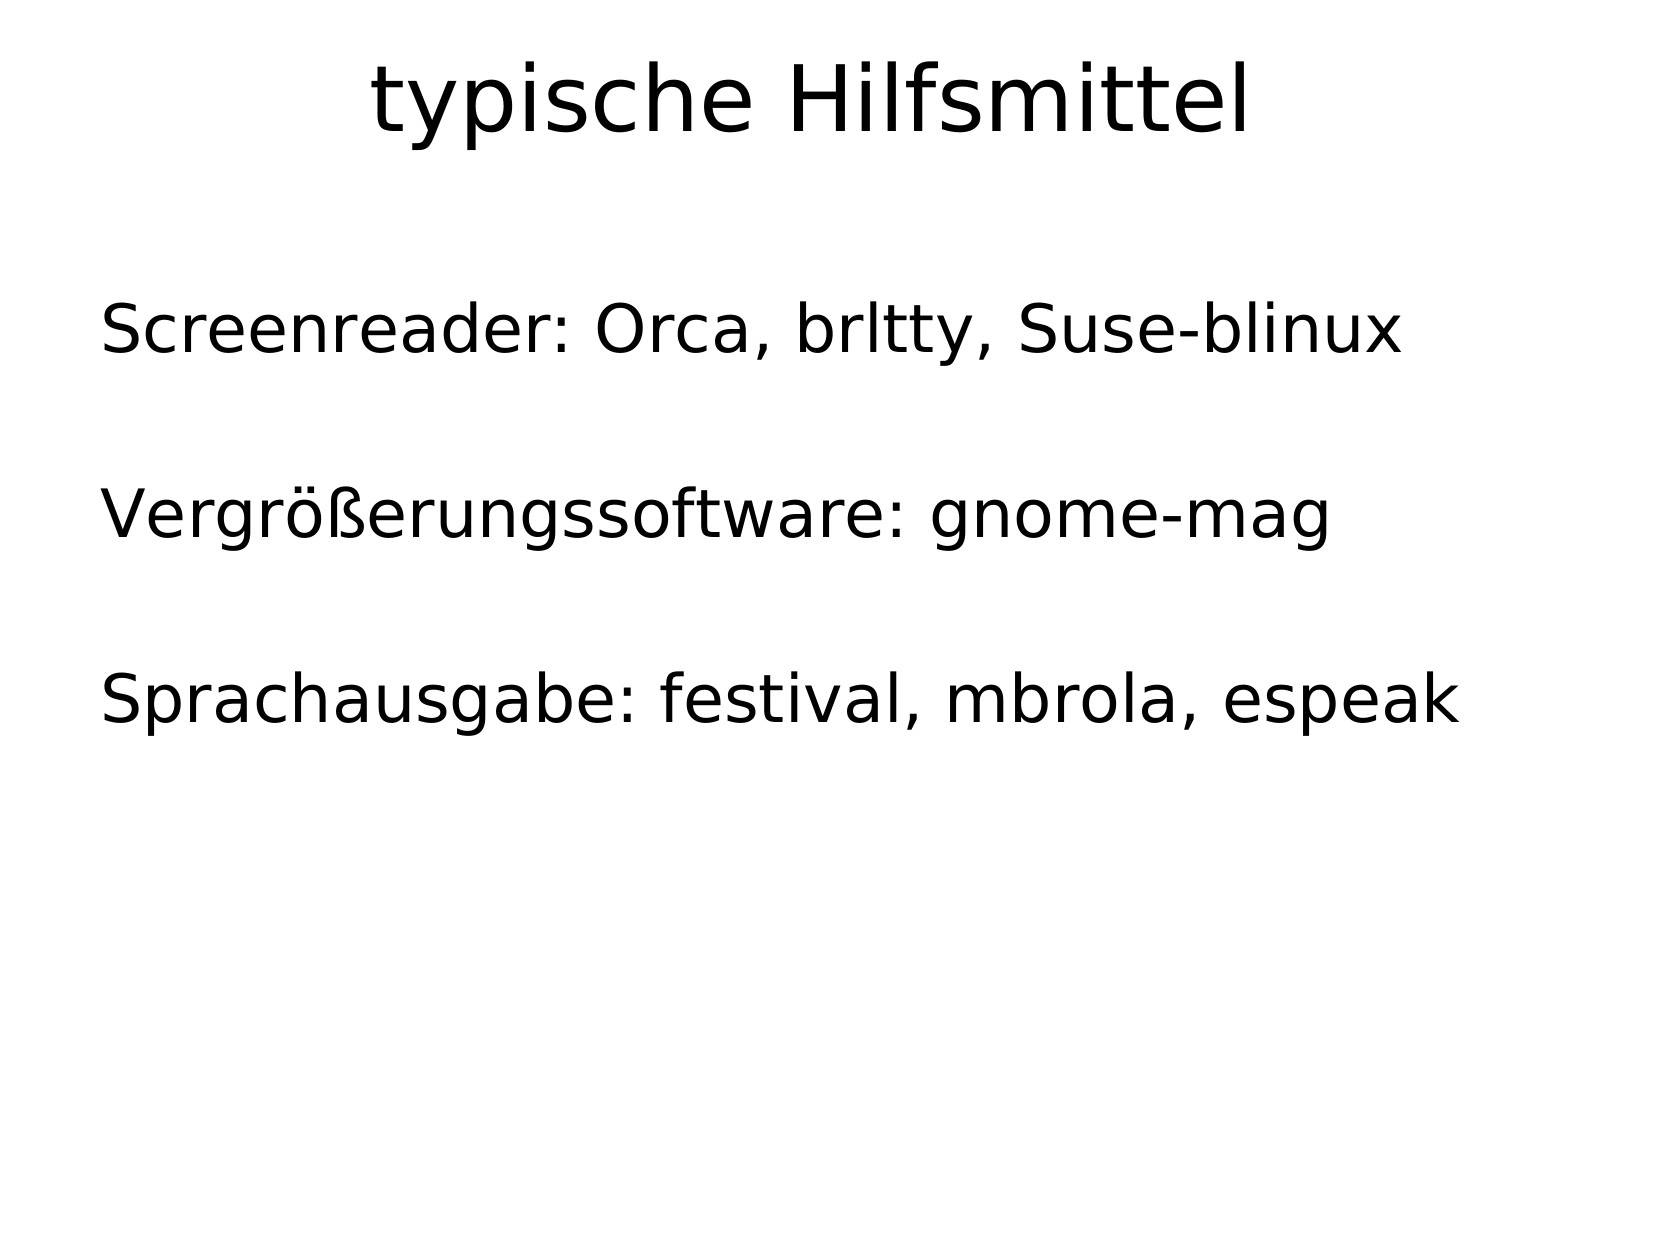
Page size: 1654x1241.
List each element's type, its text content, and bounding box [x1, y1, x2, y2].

list Screenreader: Orca, brltty, Suse-blinux Vergrößerungssoftware: gnome-mag Sprachausgabe: festival, mbrola, espeak [82, 290, 1571, 1109]
title typische Hilfsmittel [82, 45, 1571, 261]
